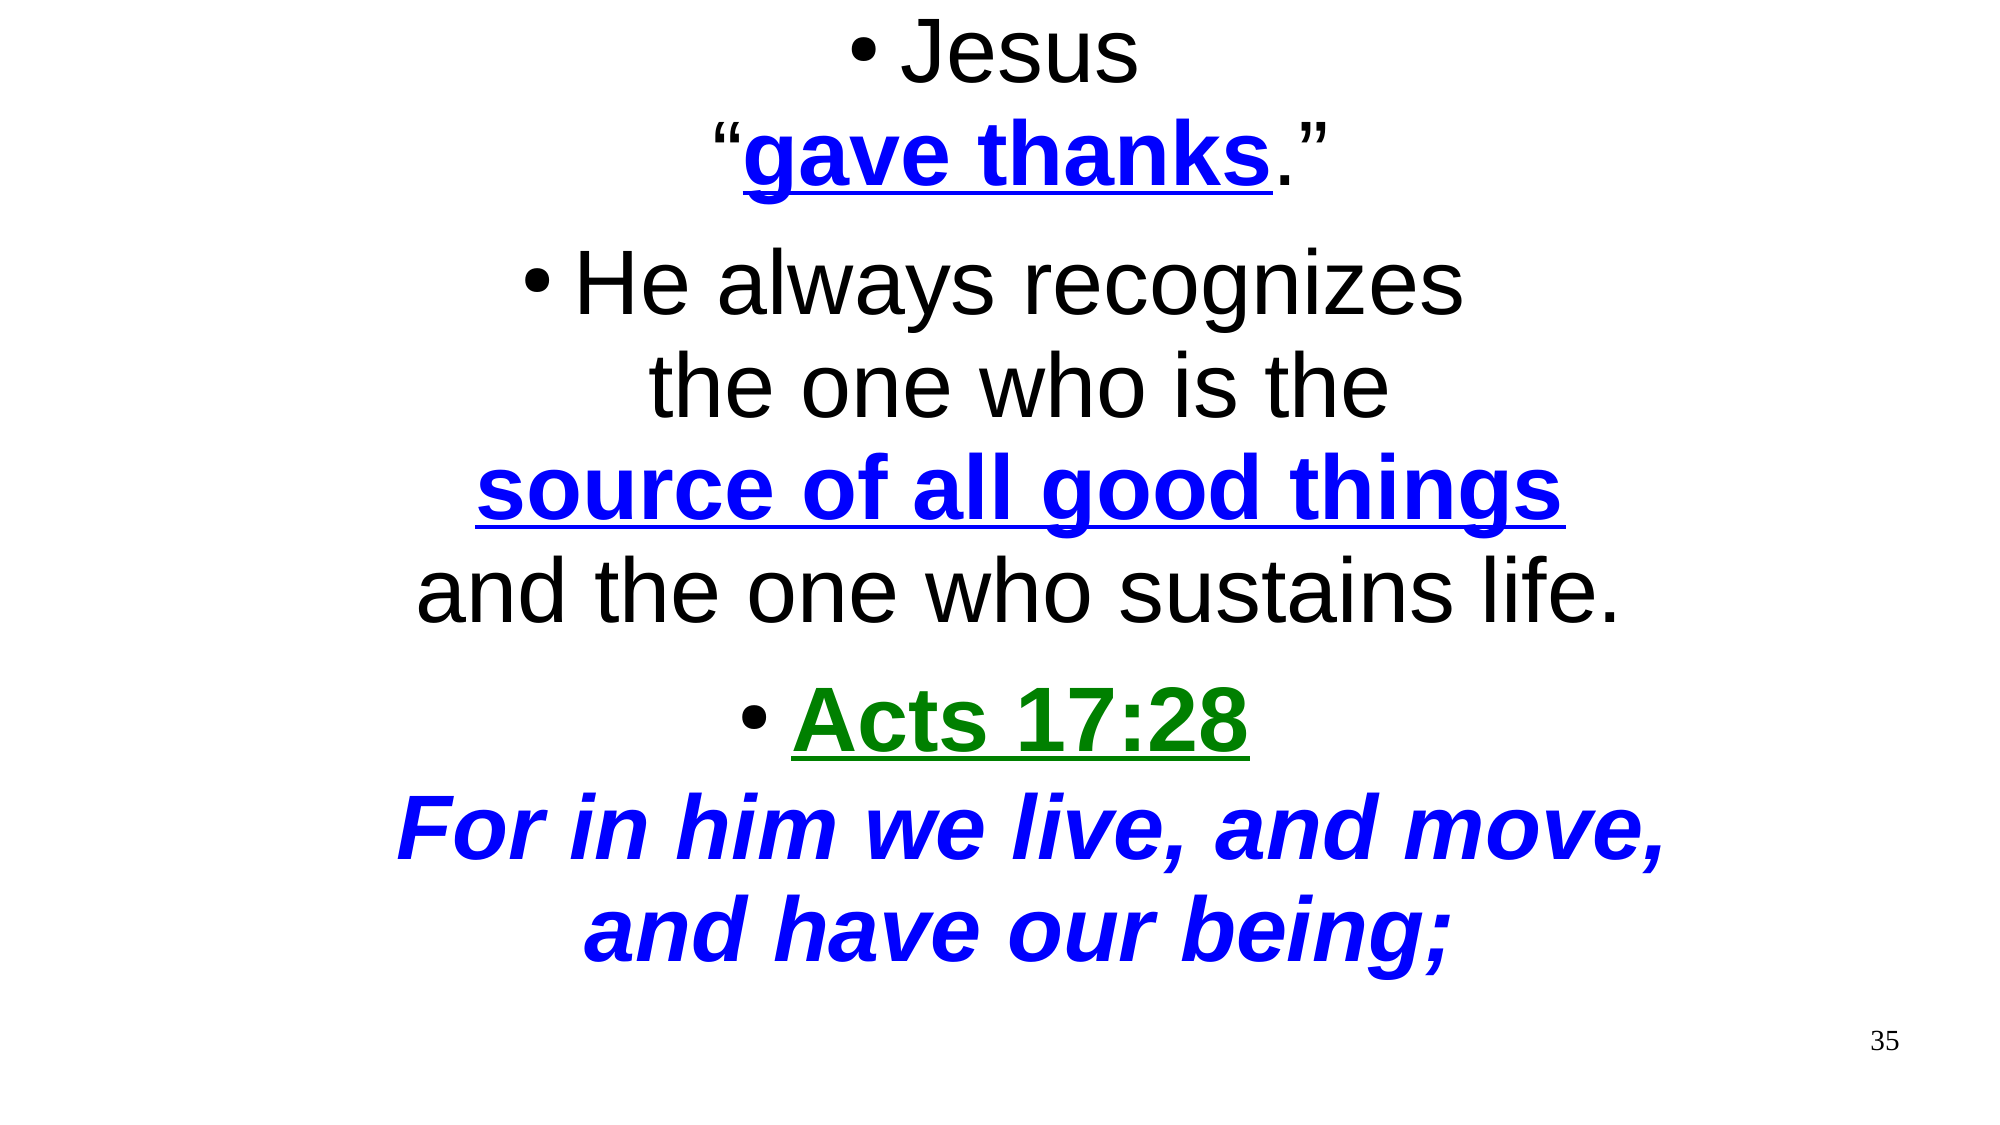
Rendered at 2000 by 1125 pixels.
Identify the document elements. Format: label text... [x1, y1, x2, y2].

list Jesus “gave thanks.” He always recognizes the one who is the source of all good things and the one who sustains life. Acts 17:28 For in him we live, and move, and have our being; [0, 0, 1996, 1123]
